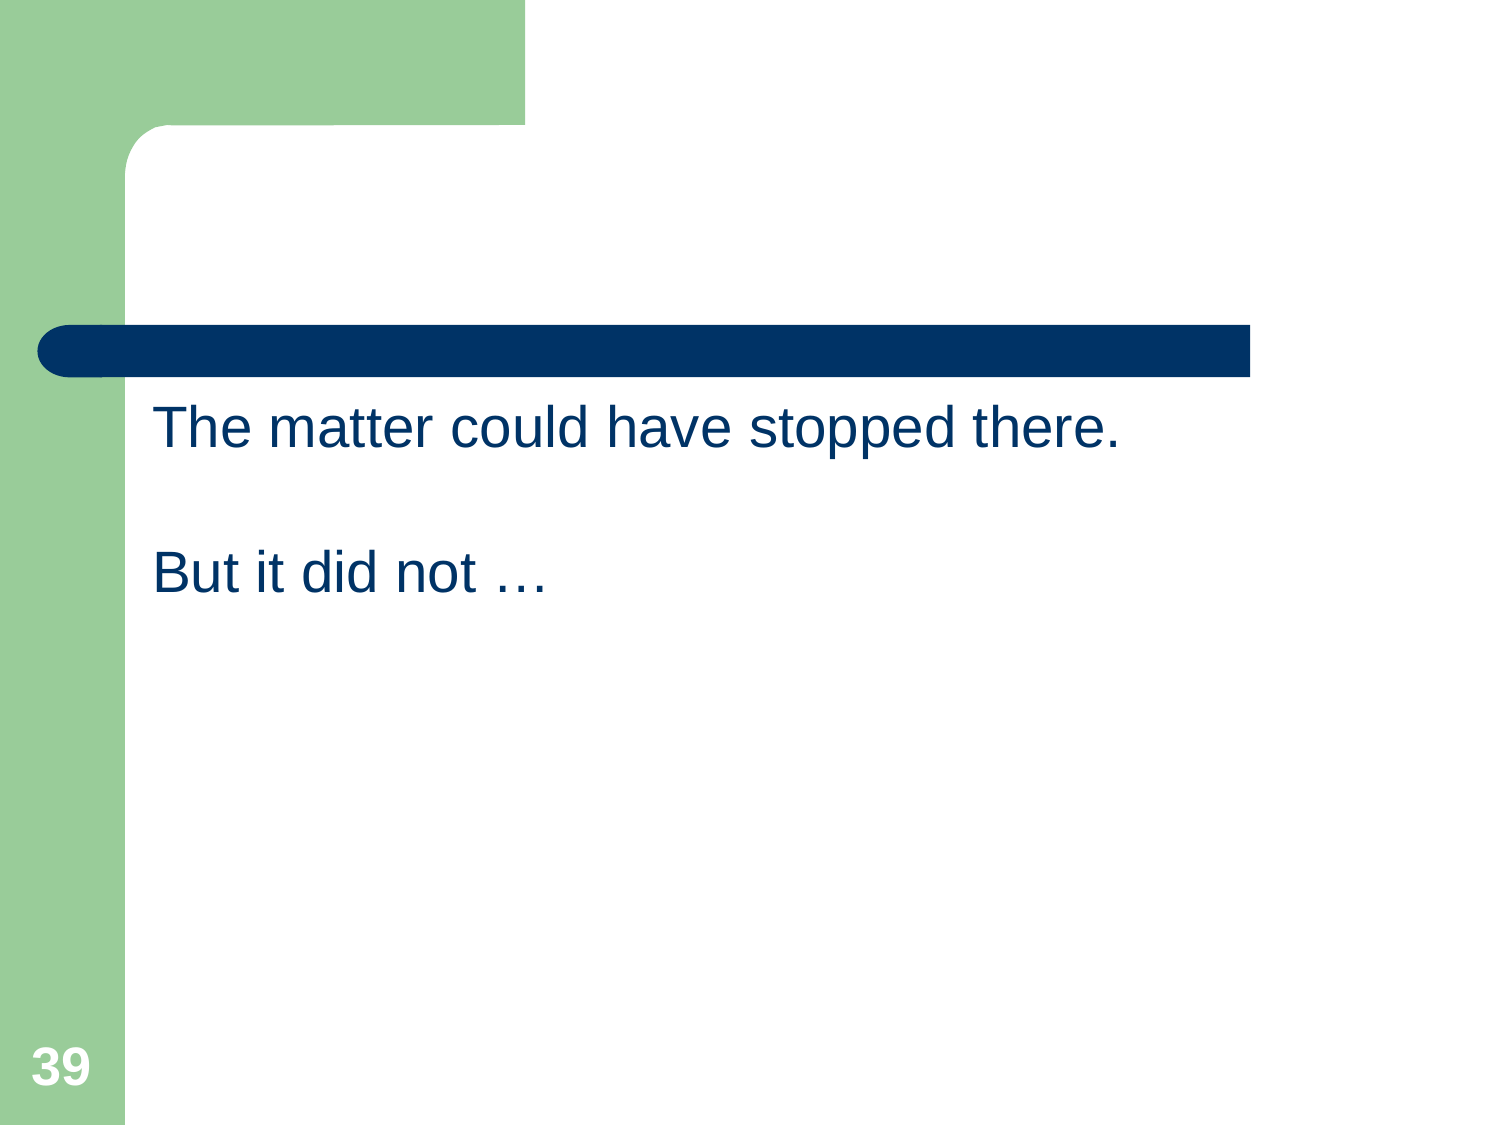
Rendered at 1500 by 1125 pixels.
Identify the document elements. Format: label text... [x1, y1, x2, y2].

list The matter could have stopped there. But it did not … [137, 387, 1400, 999]
